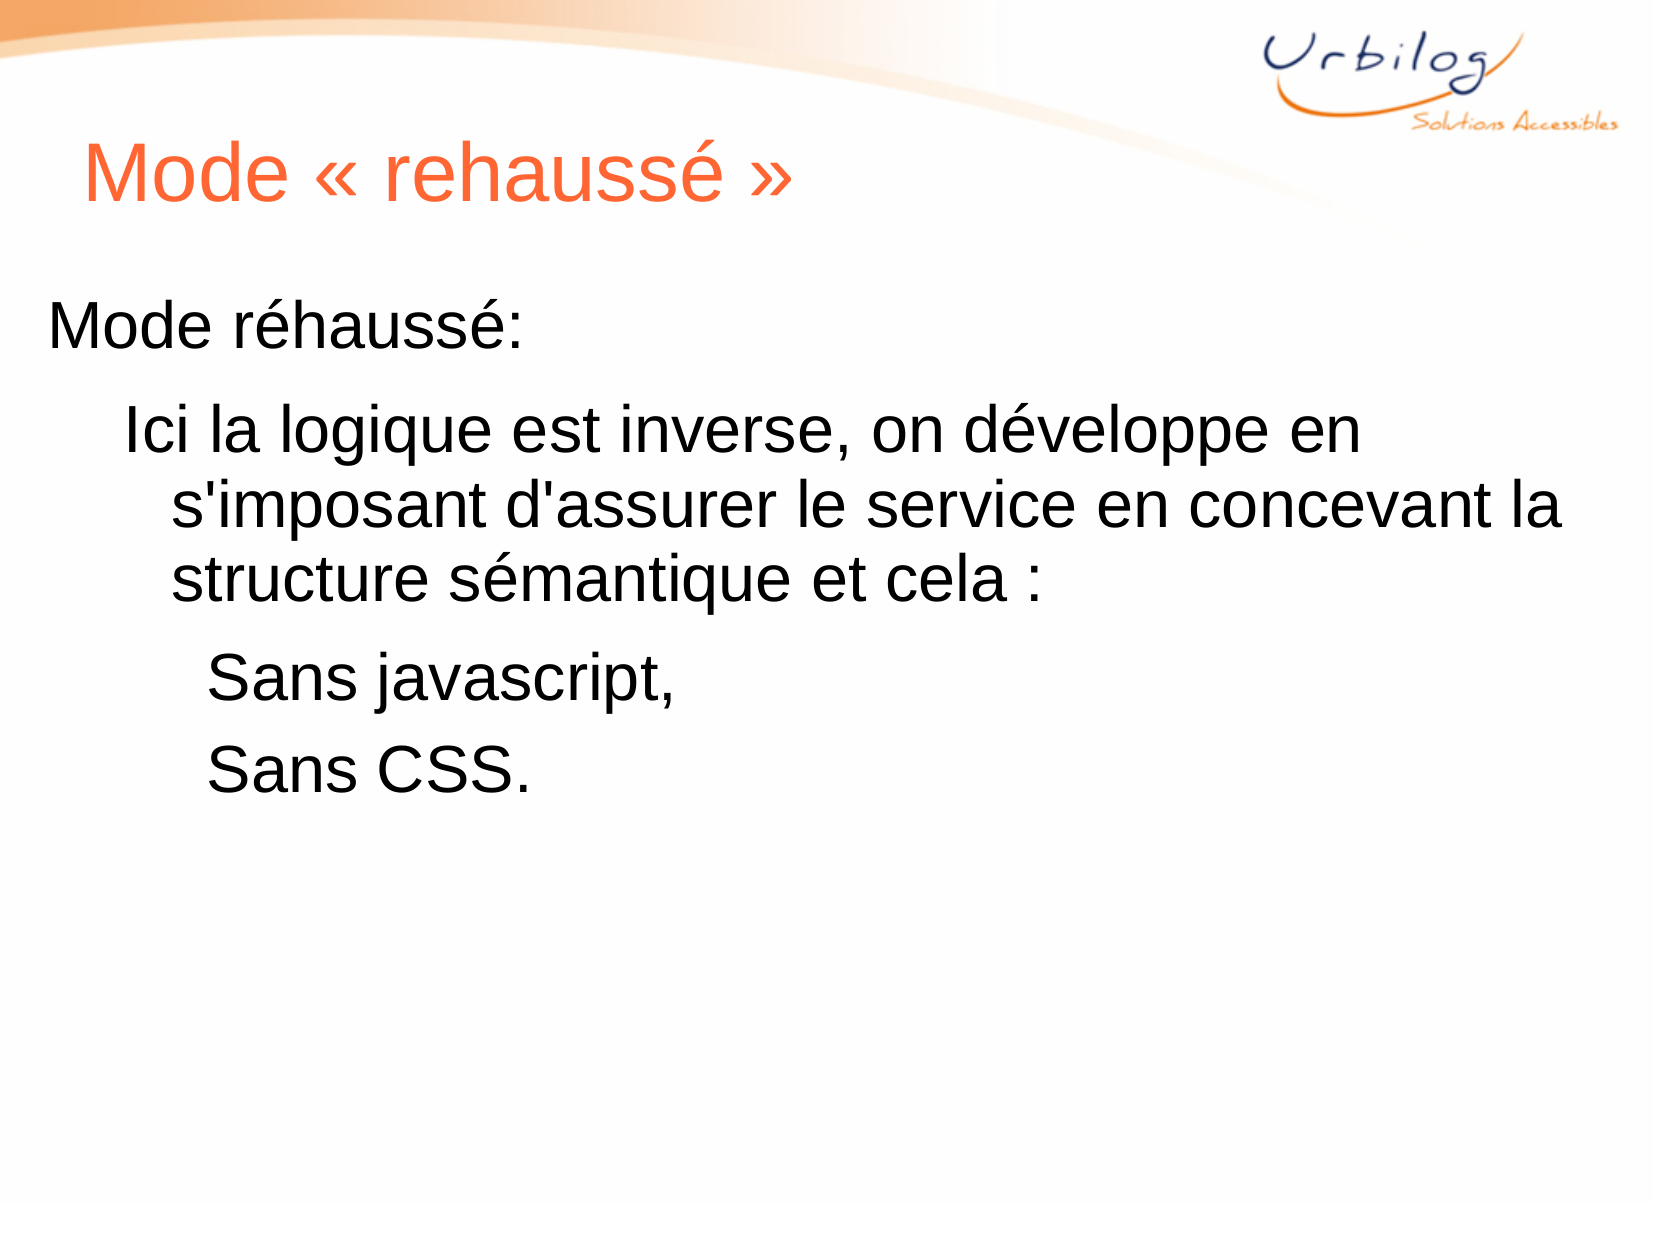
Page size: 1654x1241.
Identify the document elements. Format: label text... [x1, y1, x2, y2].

title Mode « rehaussé » [82, 88, 1625, 257]
list Mode réhaussé: Ici la logique est inverse, on développe en s'imposant d'assurer le service en concevant la structure sémantique et cela : Sans javascript, Sans CSS. [29, 287, 1625, 1092]
picture [0, 0, 1654, 1241]
